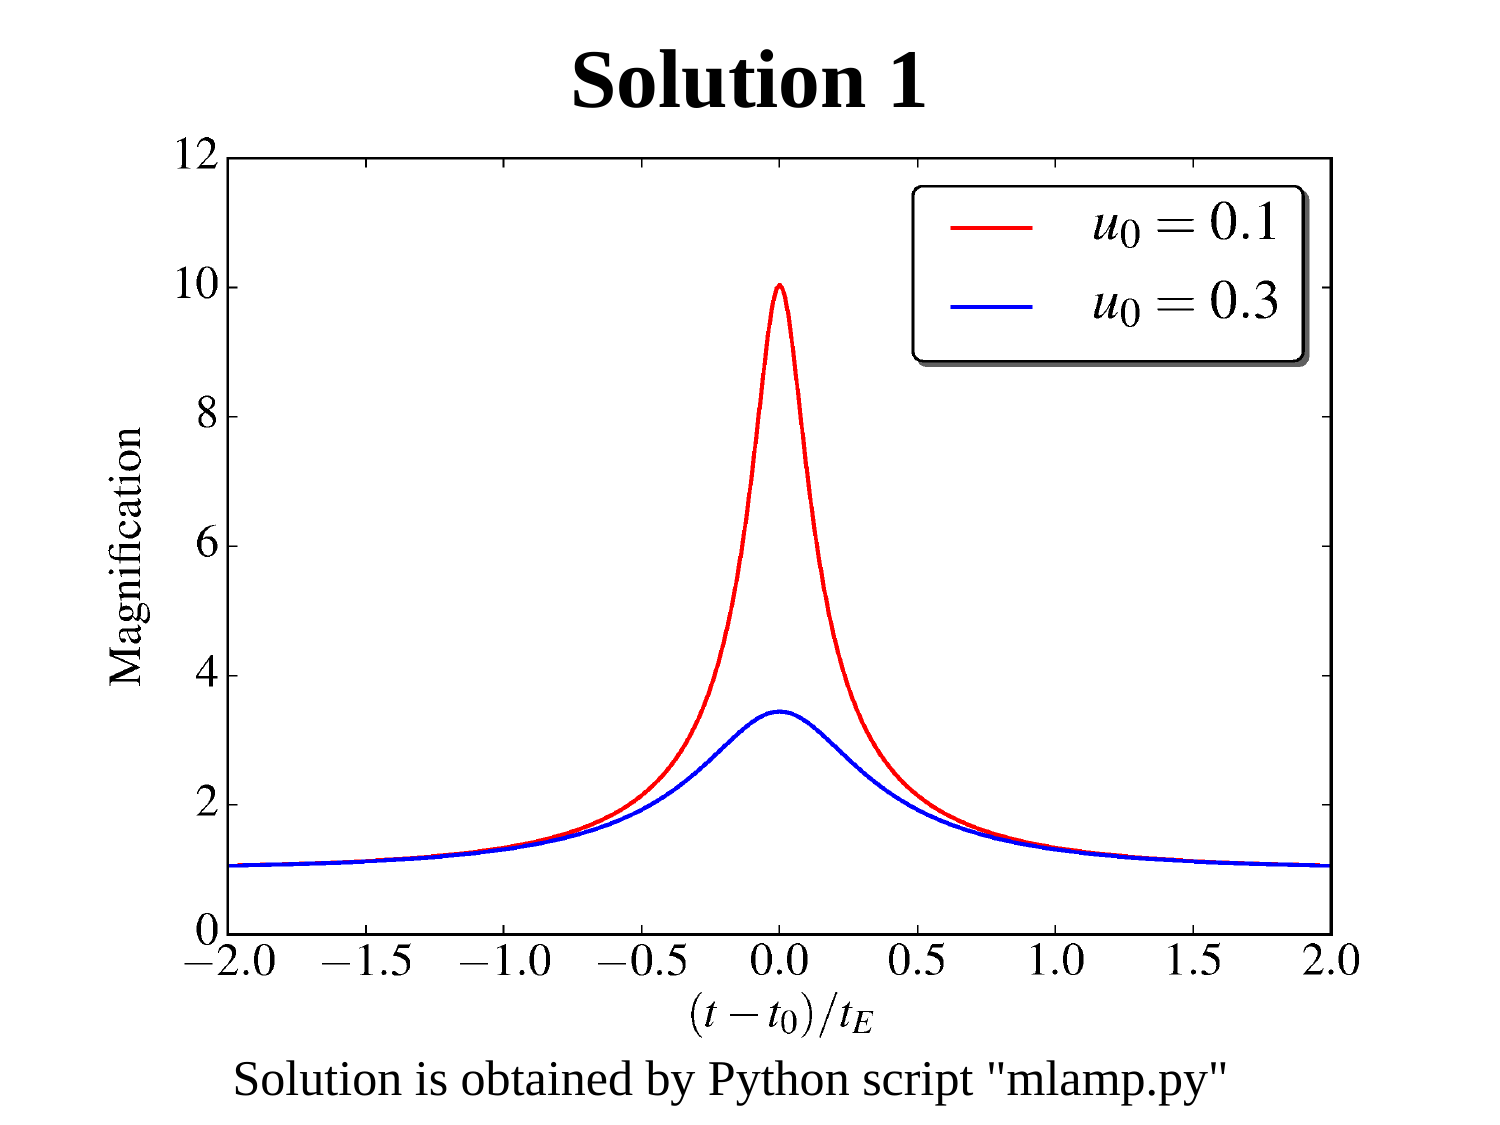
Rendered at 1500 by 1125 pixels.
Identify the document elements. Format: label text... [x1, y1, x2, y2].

list Solution is obtained by Python script "mlamp.py" [217, 1038, 1333, 1113]
picture [108, 137, 1359, 1038]
title Solution 1 [75, 21, 1426, 127]
